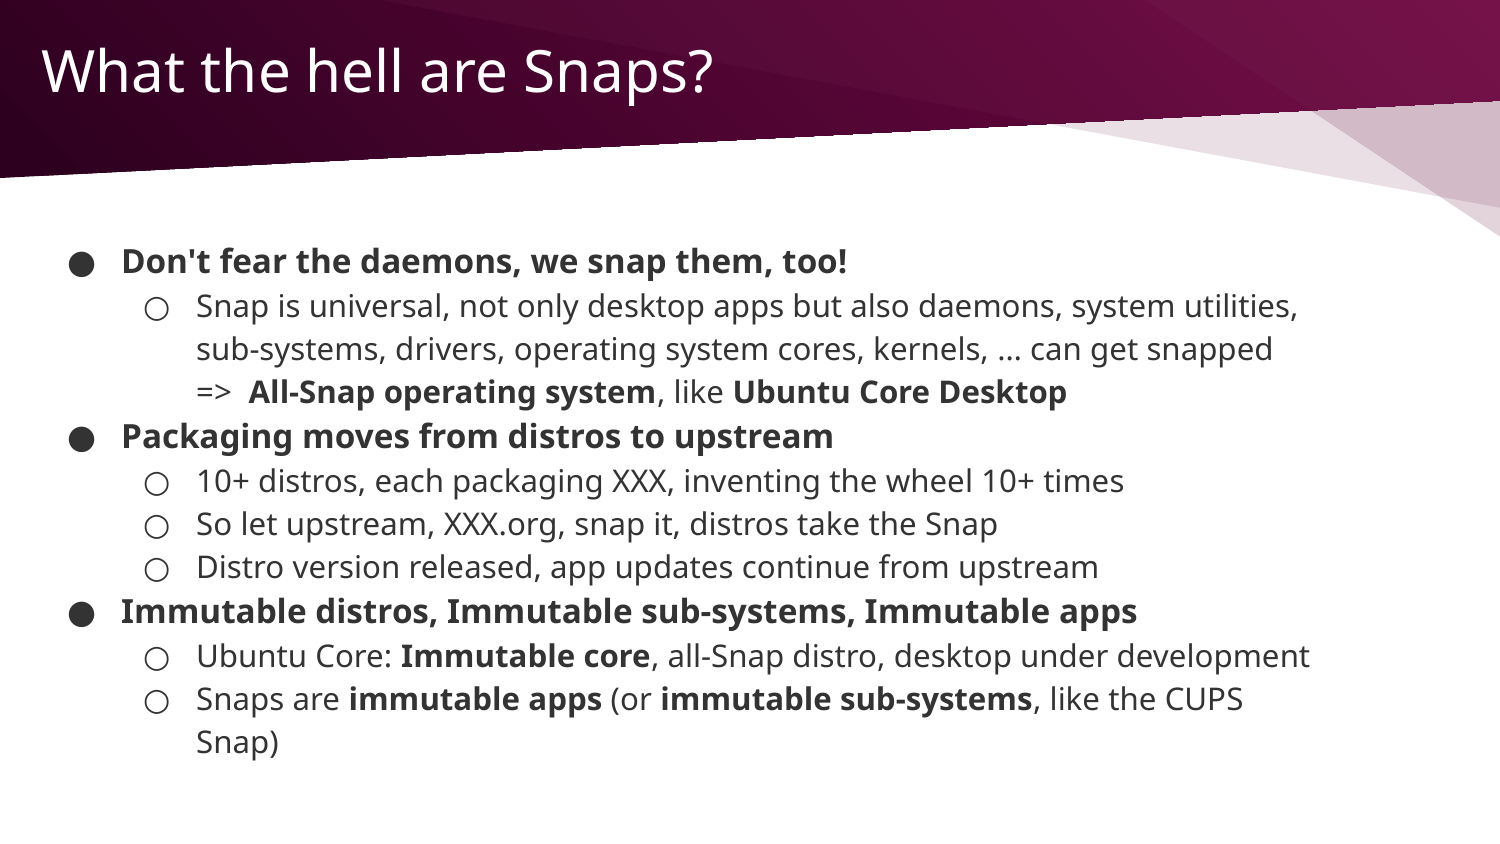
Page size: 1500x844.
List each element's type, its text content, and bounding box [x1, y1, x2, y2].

title What the hell are Snaps? [41, 5, 1336, 134]
list Don't fear the daemons, we snap them, too! Snap is universal, not only desktop apps but also daemons, system utilities, sub-systems, drivers, operating system cores, kernels, … can get snapped => All-Snap operating system, like Ubuntu Core Desktop Packaging moves from distros to upstream 10+ distros, each packaging XXX, inventing the wheel 10+ times So let upstream, XXX.org, snap it, distros take the Snap Distro version released, app updates continue from upstream Immutable distros, Immutable sub-systems, Immutable apps Ubuntu Core: Immutable core, all-Snap distro, desktop under development Snaps are immutable apps (or immutable sub-systems, like the CUPS Snap) [35, 229, 1324, 789]
